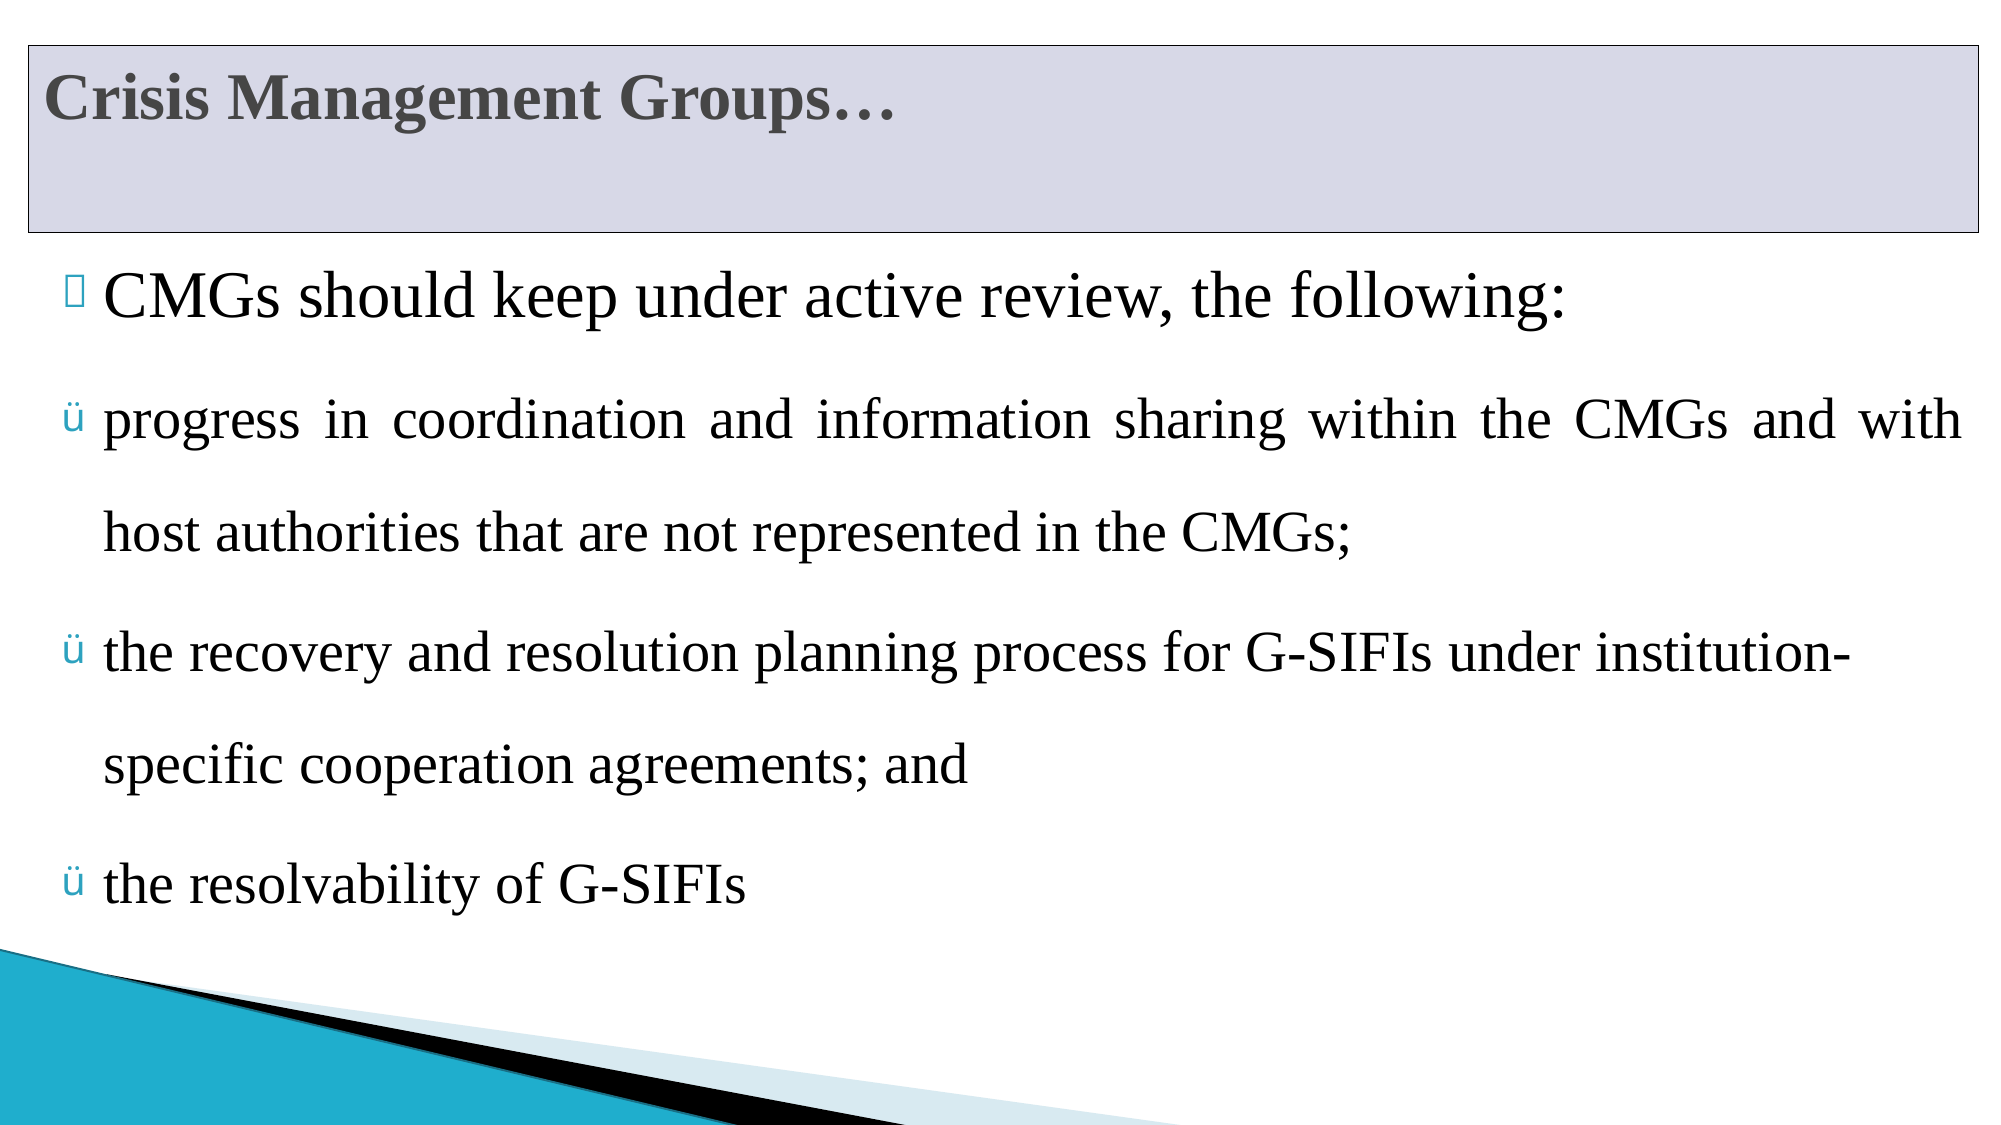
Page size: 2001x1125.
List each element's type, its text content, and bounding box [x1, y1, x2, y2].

list CMGs should keep under active review, the following: progress in coordination and information sharing within the CMGs and with host authorities that are not represented in the CMGs; the recovery and resolution planning process for G-SIFIs under institution-specific cooperation agreements; and the resolvability of G-SIFIs [28, 243, 1979, 1095]
title Crisis Management Groups… [28, 45, 1979, 233]
